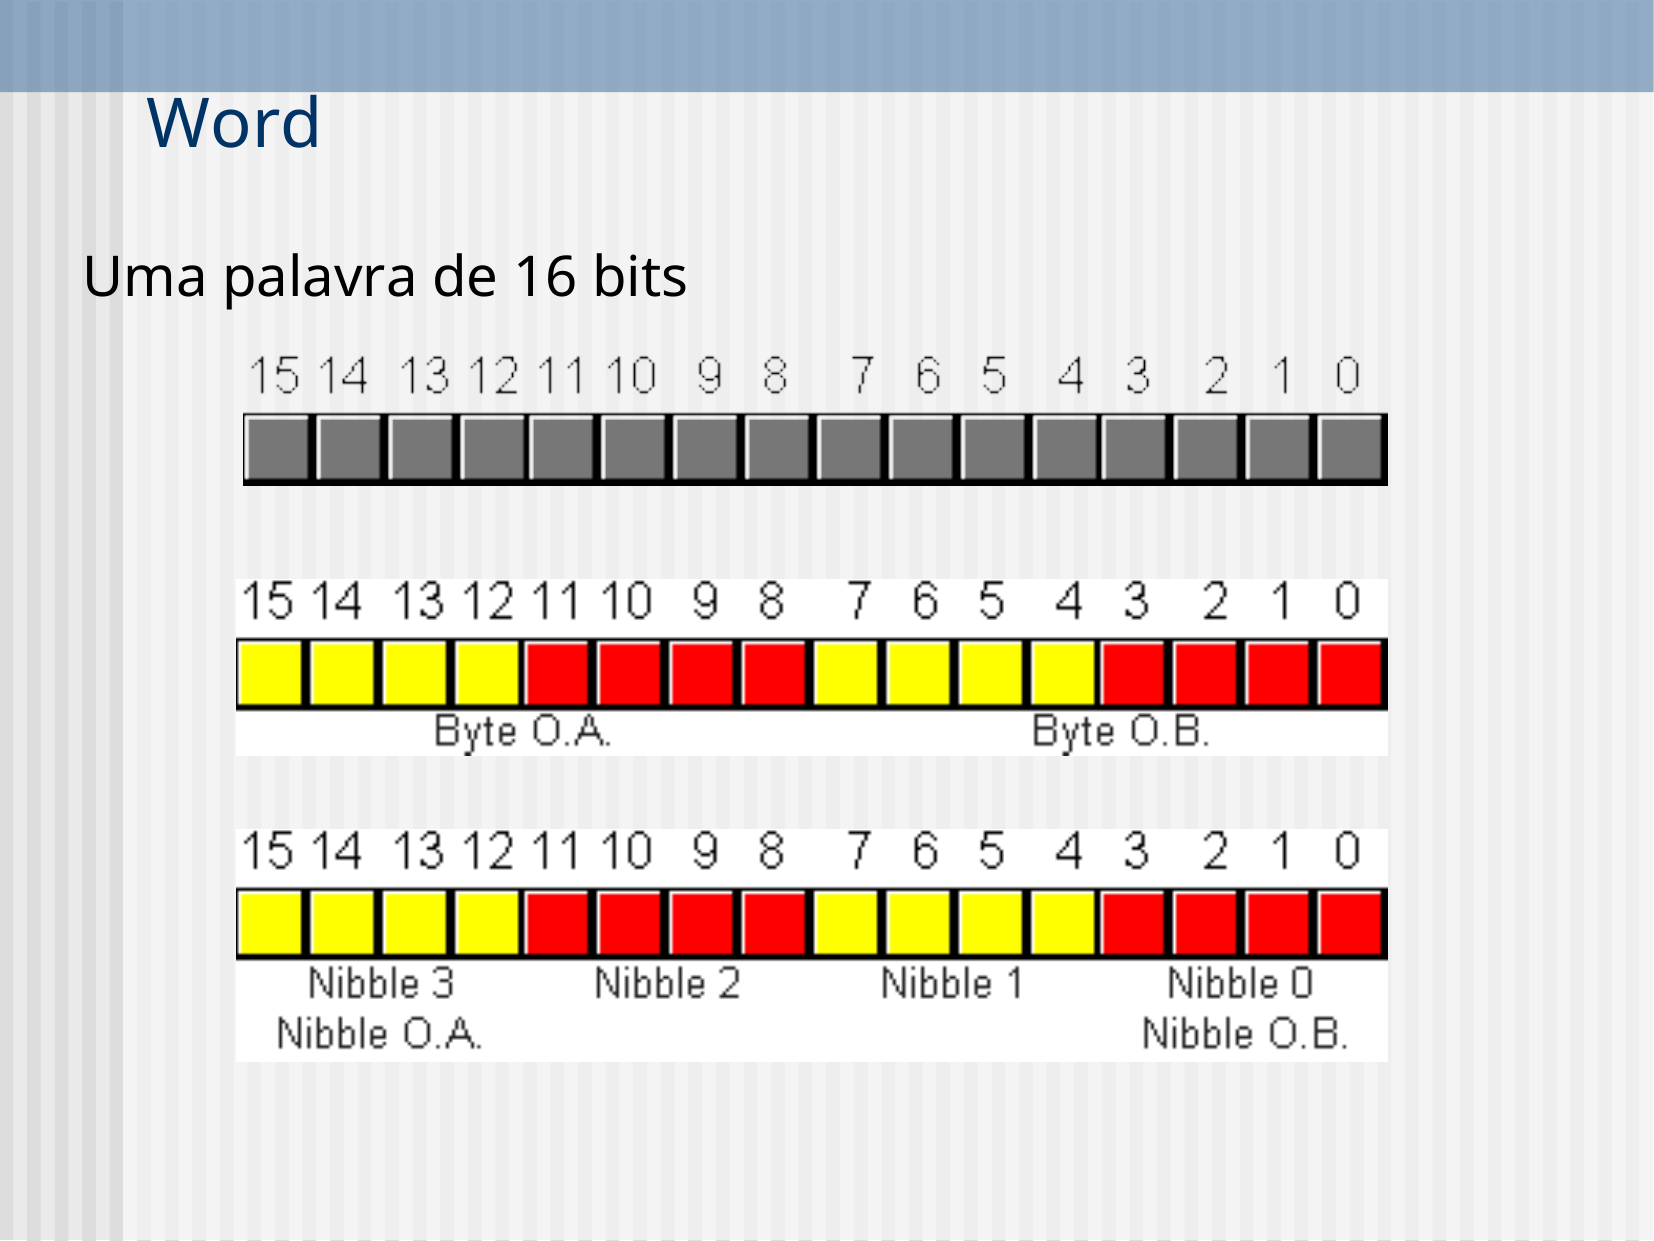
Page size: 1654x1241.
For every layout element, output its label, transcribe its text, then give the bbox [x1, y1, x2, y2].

picture [236, 829, 1388, 1063]
picture [236, 579, 1388, 756]
picture [243, 354, 1388, 486]
title Word [146, 36, 1536, 204]
list Uma palavra de 16 bits [82, 236, 1571, 325]
